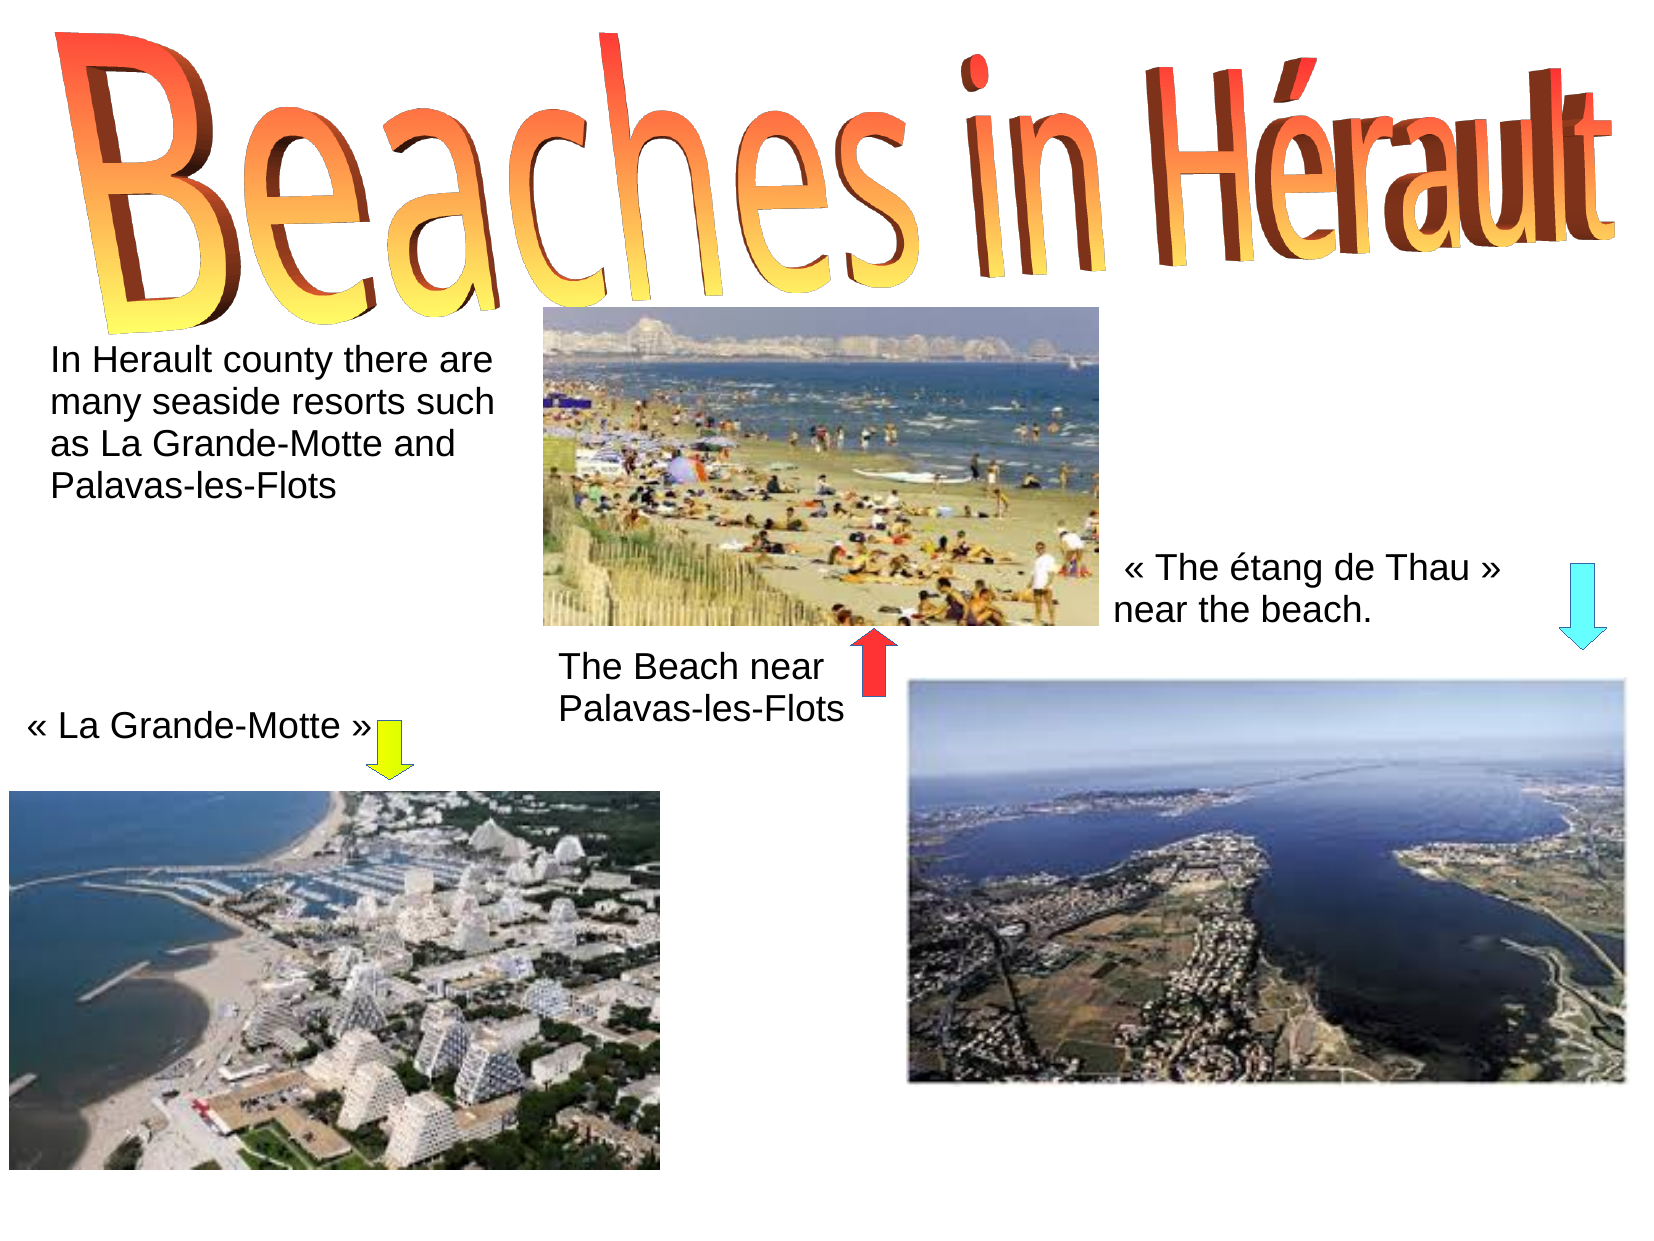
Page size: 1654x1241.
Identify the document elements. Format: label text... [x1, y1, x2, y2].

picture [905, 677, 1630, 1087]
text_box « The étang de Thau » near the beach. [1098, 538, 1524, 650]
text_box [366, 720, 414, 780]
text_box In Herault county there are many seaside resorts such as La Grande-Motte and Palavas-les-Flots [35, 330, 520, 514]
picture [543, 307, 1099, 626]
text_box [850, 628, 898, 697]
text_box The Beach near Palavas-les-Flots [543, 637, 875, 737]
text_box « La Grande-Motte » [11, 696, 390, 754]
text_box [1559, 563, 1607, 650]
picture [9, 791, 660, 1170]
